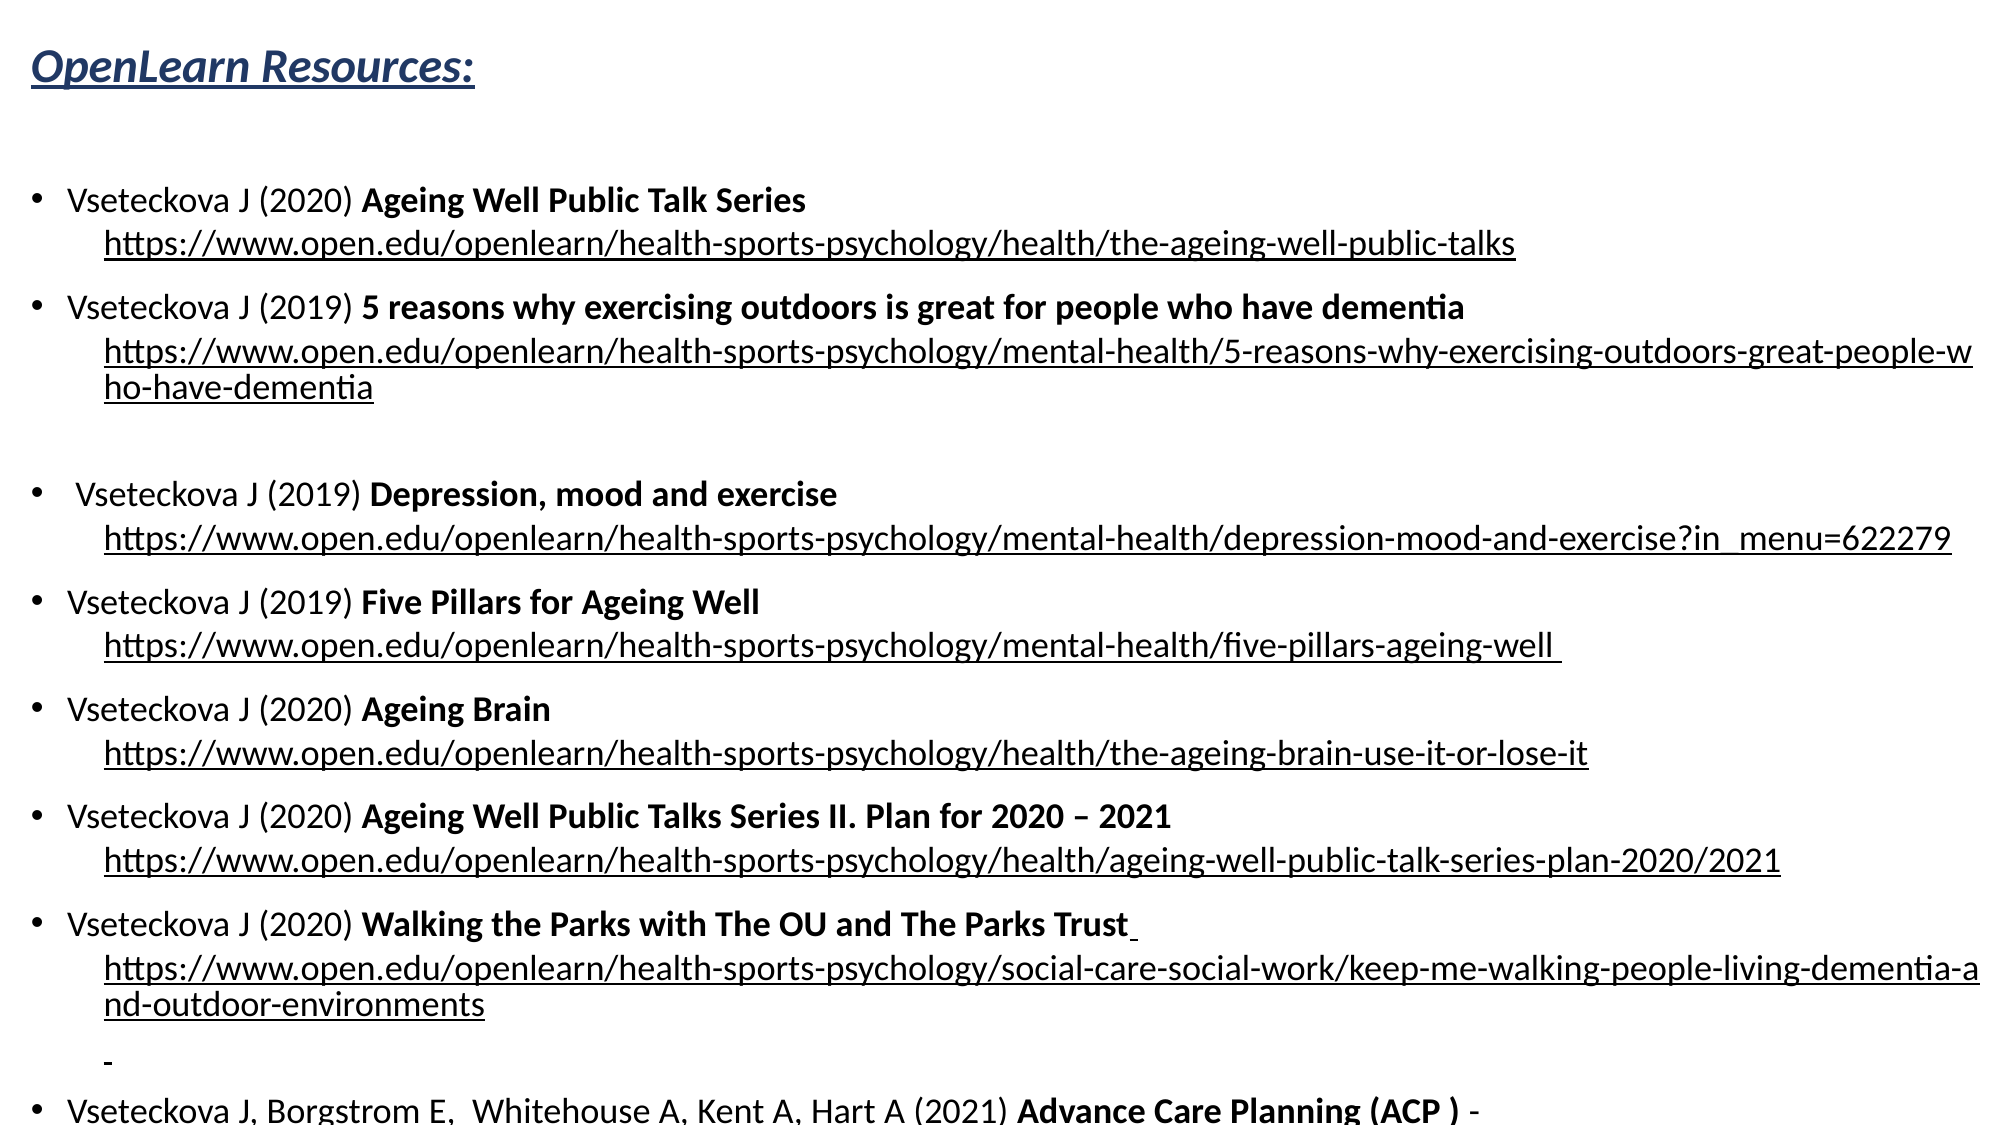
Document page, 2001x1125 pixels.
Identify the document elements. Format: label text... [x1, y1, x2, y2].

list OpenLearn Resources: Vseteckova J (2020) Ageing Well Public Talk Series https://www.open.edu/openlearn/health-sports-psychology/health/the-ageing-well-public-talks Vseteckova J (2019) 5 reasons why exercising outdoors is great for people who have dementia https://www.open.edu/openlearn/health-sports-psychology/mental-health/5-reasons-why-exercising-outdoors-great-people-who-have-dementia Vseteckova J (2019) Depression, mood and exercise https://www.open.edu/openlearn/health-sports-psychology/mental-health/depression-mood-and-exercise?in_menu=622279 Vseteckova J (2019) Five Pillars for Ageing Well https://www.open.edu/openlearn/health-sports-psychology/mental-health/five-pillars-ageing-well Vseteckova J (2020) Ageing Brain https://www.open.edu/openlearn/health-sports-psychology/health/the-ageing-brain-use-it-or-lose-it Vseteckova J (2020) Ageing Well Public Talks Series II. Plan for 2020 – 2021 https://www.open.edu/openlearn/health-sports-psychology/health/ageing-well-public-talk-series-plan-2020/2021 Vseteckova J (2020) Walking the Parks with The OU and The Parks Trust https://www.open.edu/openlearn/health-sports-psychology/social-care-social-work/keep-me-walking-people-living-dementia-and-outdoor-environments Vseteckova J, Borgstrom E, Whitehouse A, Kent A, Hart A (2021) Advance Care Planning (ACP ) - Discuss, Decide, Document and Share Advance Care Planning (ACP ) - Discuss, Decide, Document and Share - OpenLearn - Open University [15, 26, 2000, 1125]
